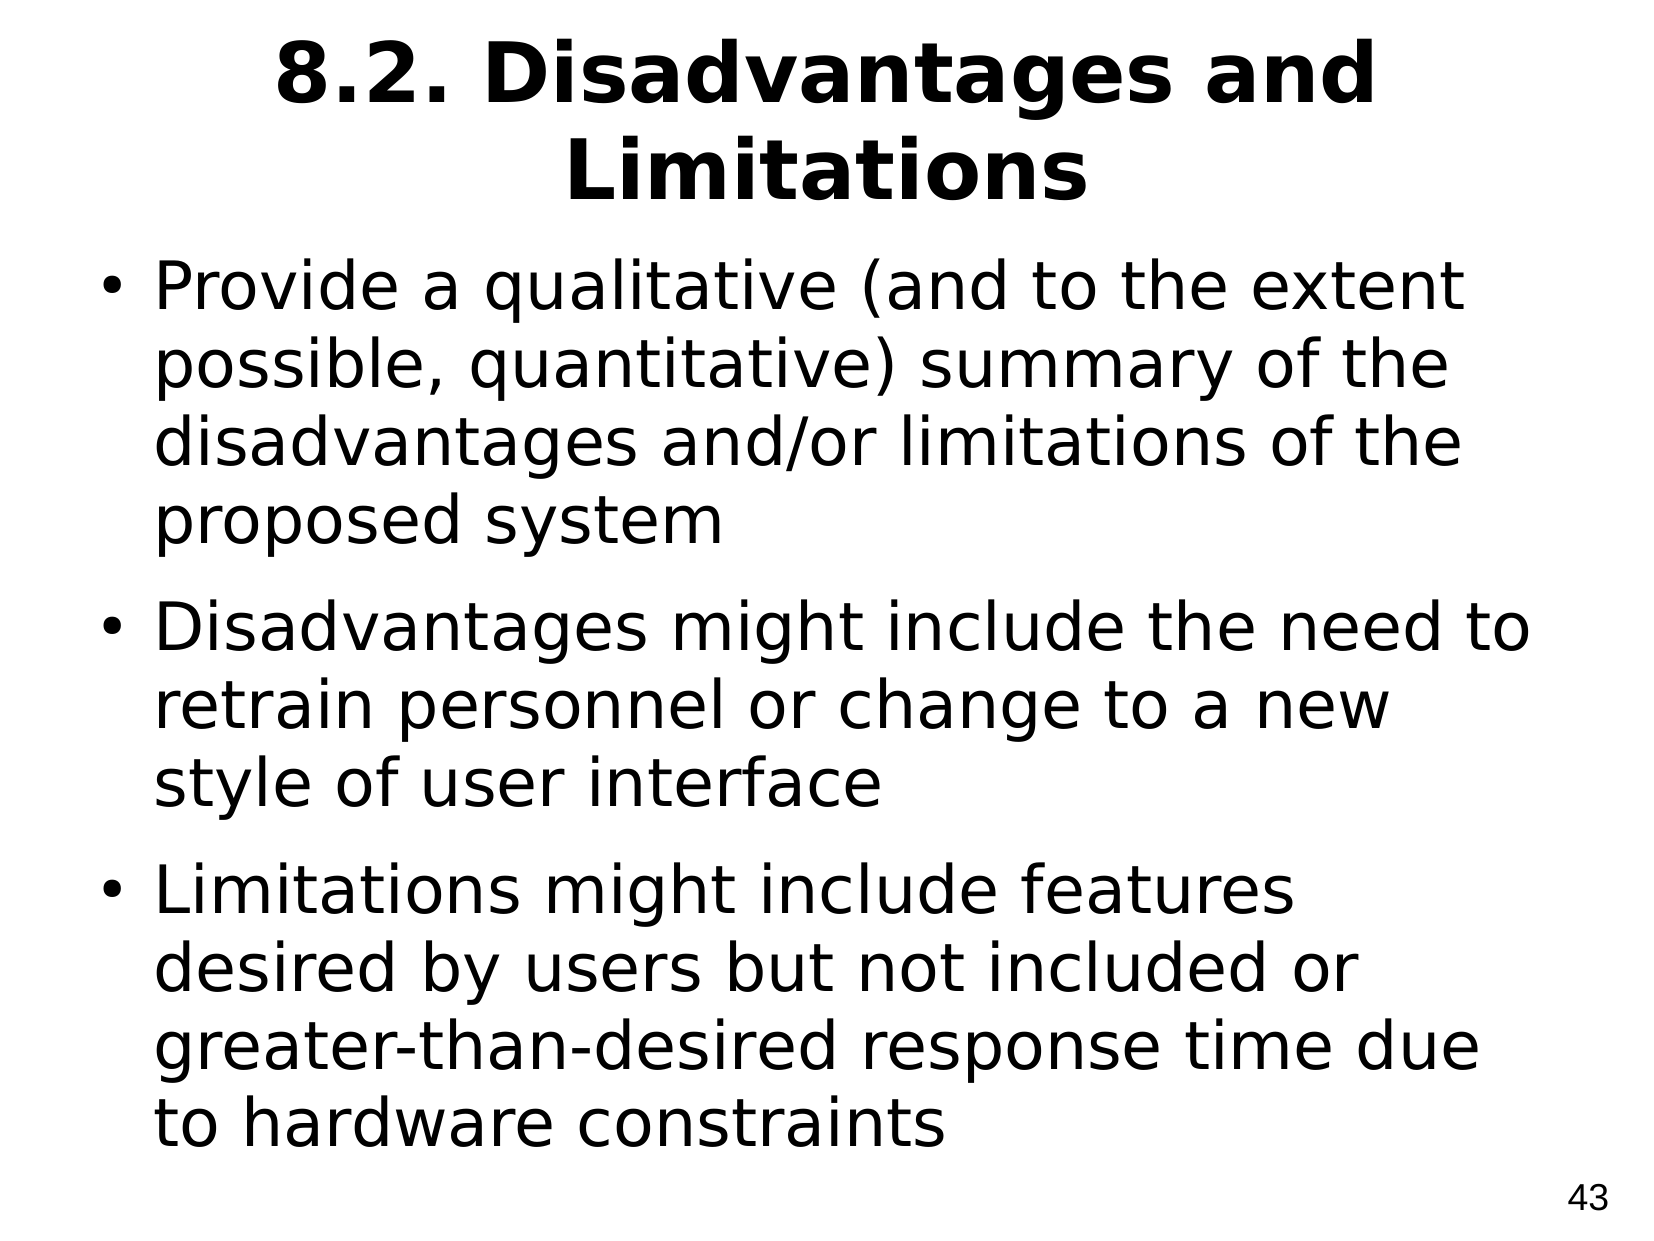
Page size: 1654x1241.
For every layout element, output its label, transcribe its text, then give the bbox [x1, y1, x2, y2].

title 8.2. Disadvantages and Limitations [82, 25, 1571, 220]
list Provide a qualitative (and to the extent possible, quantitative) summary of the disadvantages and/or limitations of the proposed system Disadvantages might include the need to retrain personnel or change to a new style of user interface Limitations might include features desired by users but not included or greater-than-desired response time due to hardware constraints [82, 248, 1538, 1186]
